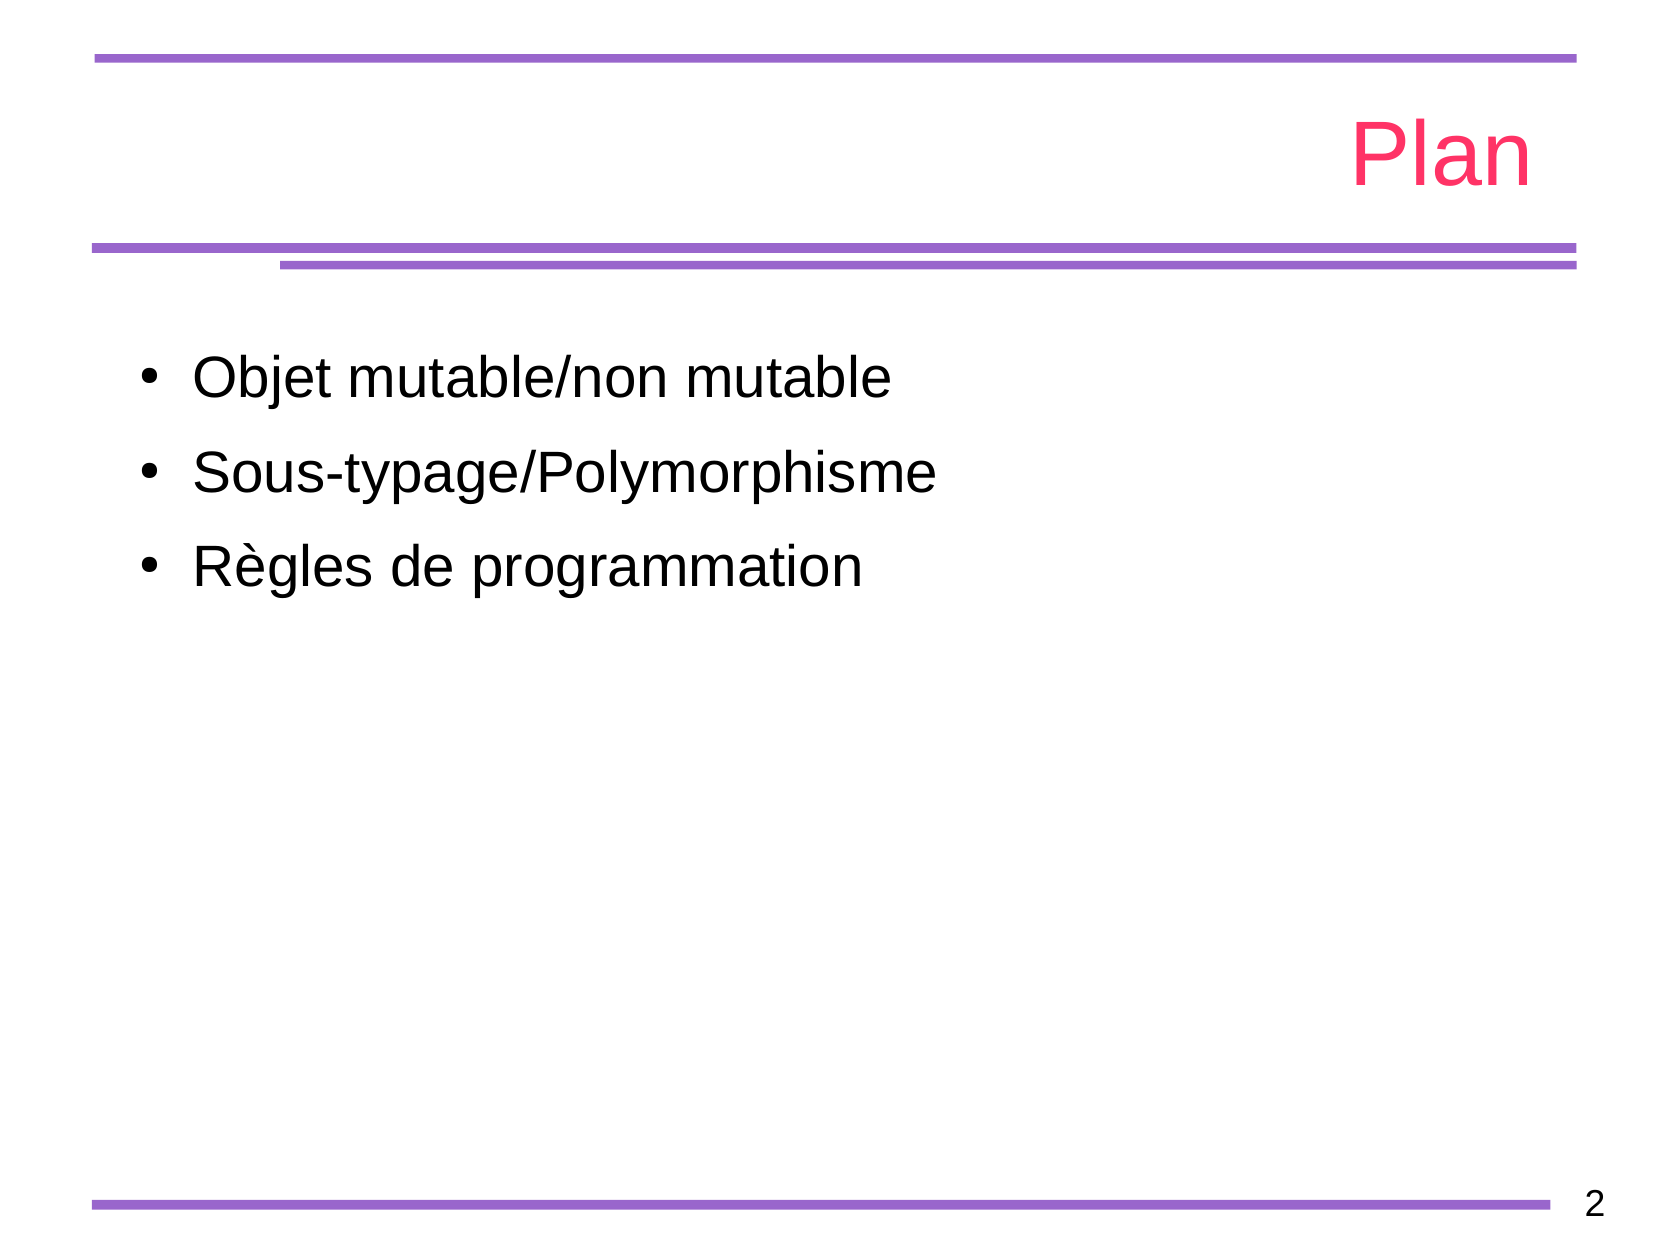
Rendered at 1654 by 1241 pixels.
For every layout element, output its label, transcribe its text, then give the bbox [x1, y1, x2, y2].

list Objet mutable/non mutable Sous-typage/Polymorphisme Règles de programmation [121, 344, 1534, 1127]
title Plan [121, 49, 1534, 257]
